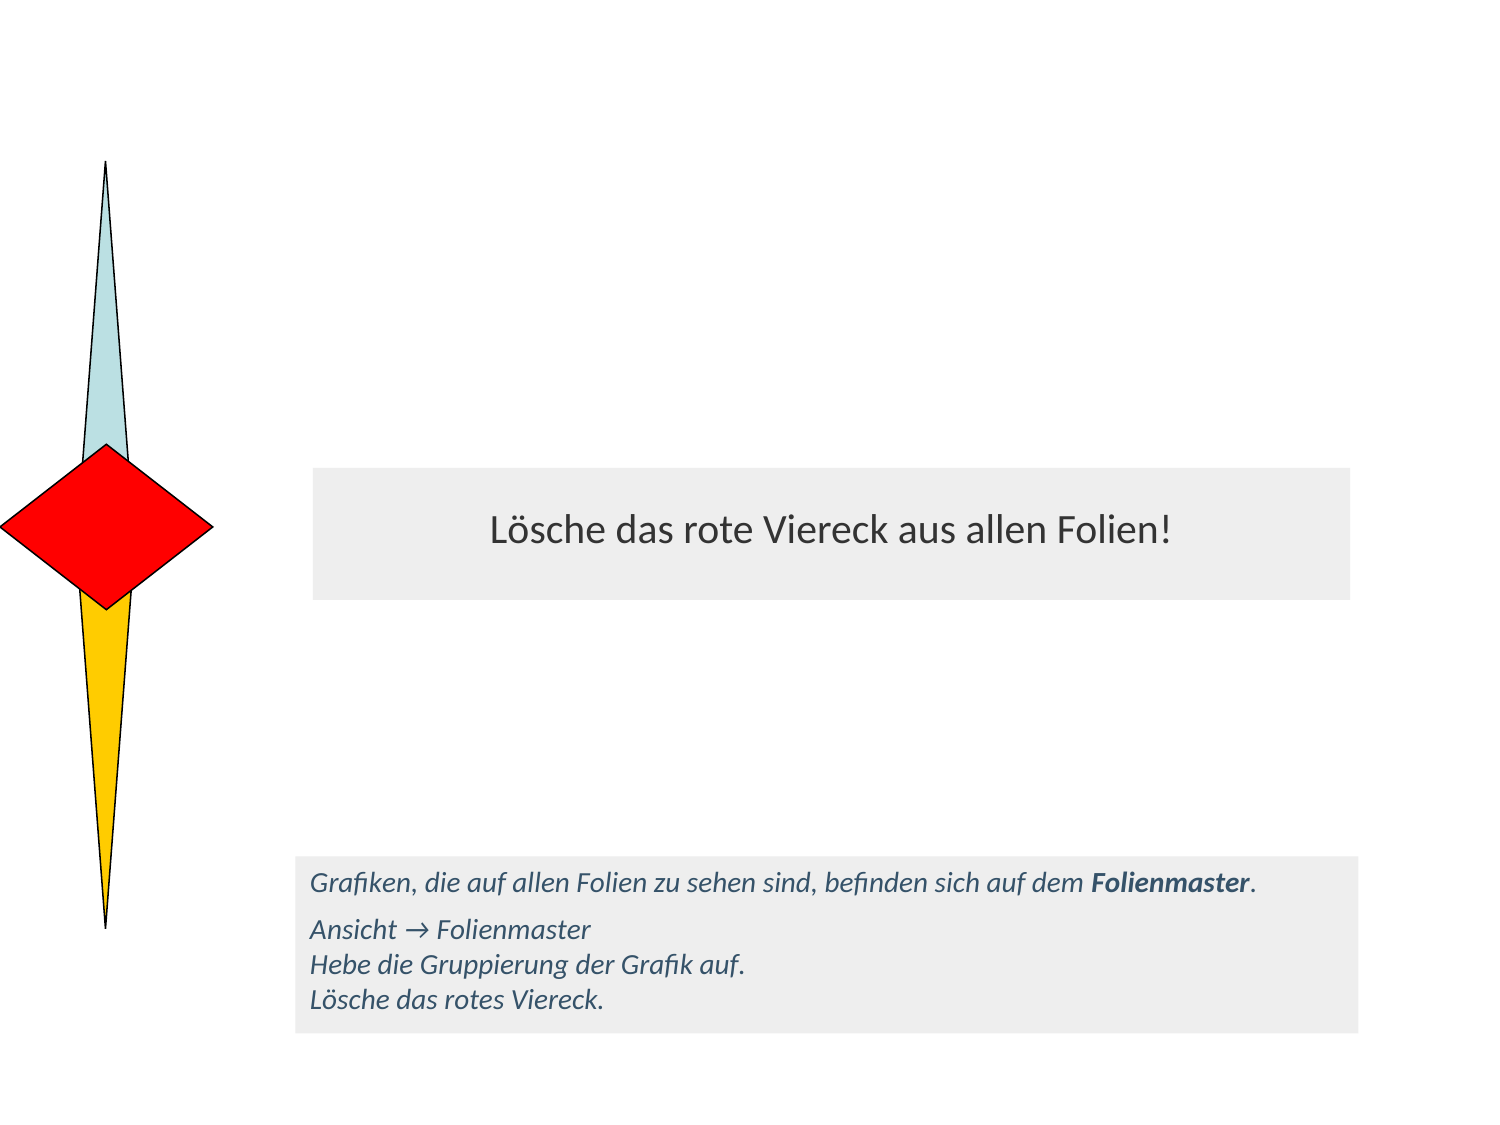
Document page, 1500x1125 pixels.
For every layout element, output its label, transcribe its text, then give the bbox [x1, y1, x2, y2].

list Lösche das rote Viereck aus allen Folien! [312, 467, 1351, 600]
text_box Grafiken, die auf allen Folien zu sehen sind, befinden sich auf dem Folienmaster. Ansicht → Folienmaster Hebe die Gruppierung der Grafik auf. Lösche das rotes Viereck. [295, 856, 1359, 1034]
